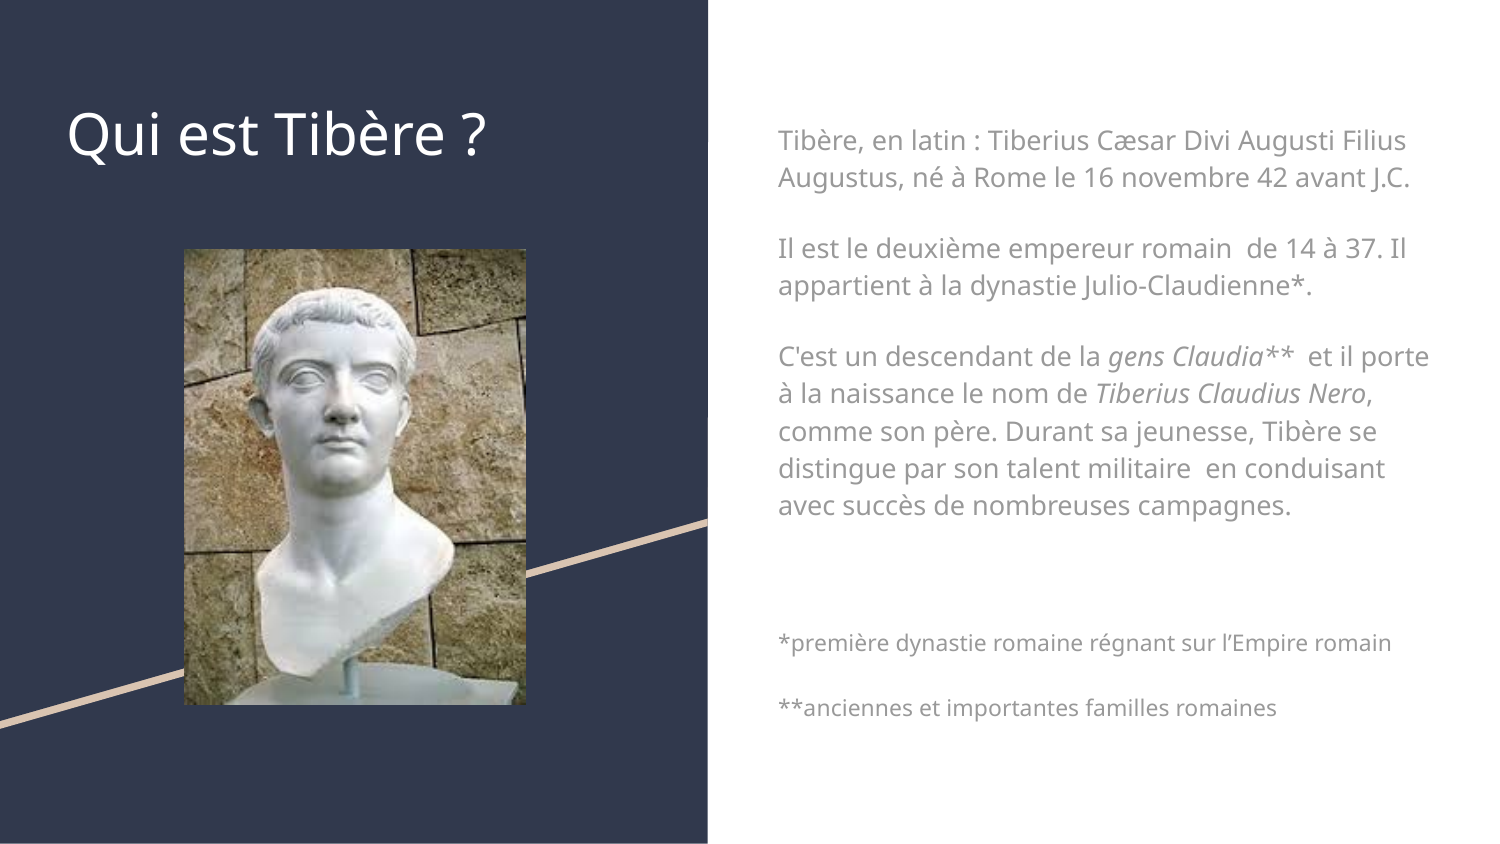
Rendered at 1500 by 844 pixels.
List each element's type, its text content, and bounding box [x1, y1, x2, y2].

list Tibère, en latin : Tiberius Cæsar Divi Augusti Filius Augustus, né à Rome le 16 novembre 42 avant J.C. Il est le deuxième empereur romain de 14 à 37. Il appartient à la dynastie Julio-Claudienne*. C'est un descendant de la gens Claudia** et il porte à la naissance le nom de Tiberius Claudius Nero, comme son père. Durant sa jeunesse, Tibère se distingue par son talent militaire en conduisant avec succès de nombreuses campagnes. *première dynastie romaine régnant sur l’Empire romain **anciennes et importantes familles romaines [763, 103, 1447, 844]
title Qui est Tibère ? [51, 82, 660, 494]
picture [184, 249, 526, 705]
